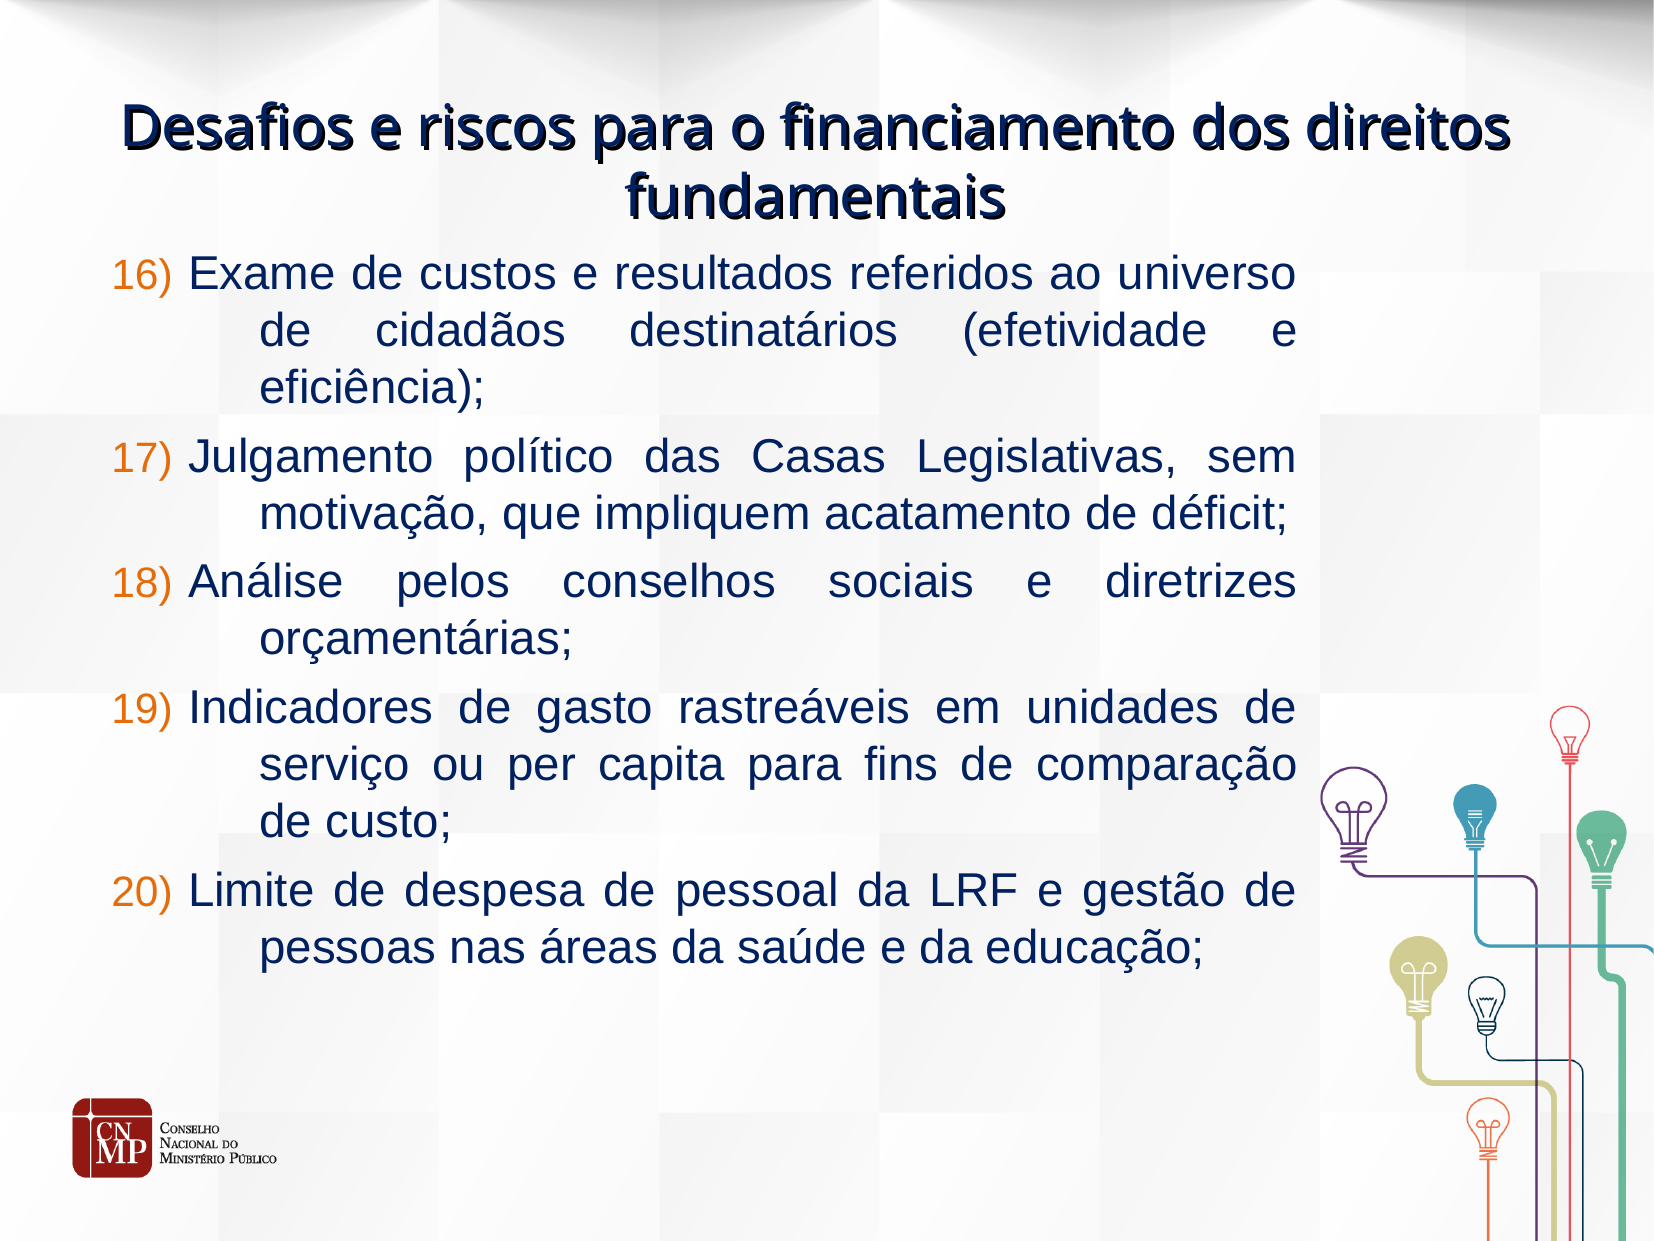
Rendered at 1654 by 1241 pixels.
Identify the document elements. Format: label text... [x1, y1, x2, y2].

title Desafios e riscos para o financiamento dos direitos fundamentais [70, 88, 1559, 207]
list Exame de custos e resultados referidos ao universo de cidadãos destinatários (efetividade e eficiência); Julgamento político das Casas Legislativas, sem motivação, que impliquem acatamento de déficit; Análise pelos conselhos sociais e diretrizes orçamentárias; Indicadores de gasto rastreáveis em unidades de serviço ou per capita para fins de comparação de custo; Limite de despesa de pessoal da LRF e gestão de pessoas nas áreas da saúde e da educação; [82, 242, 1300, 1058]
